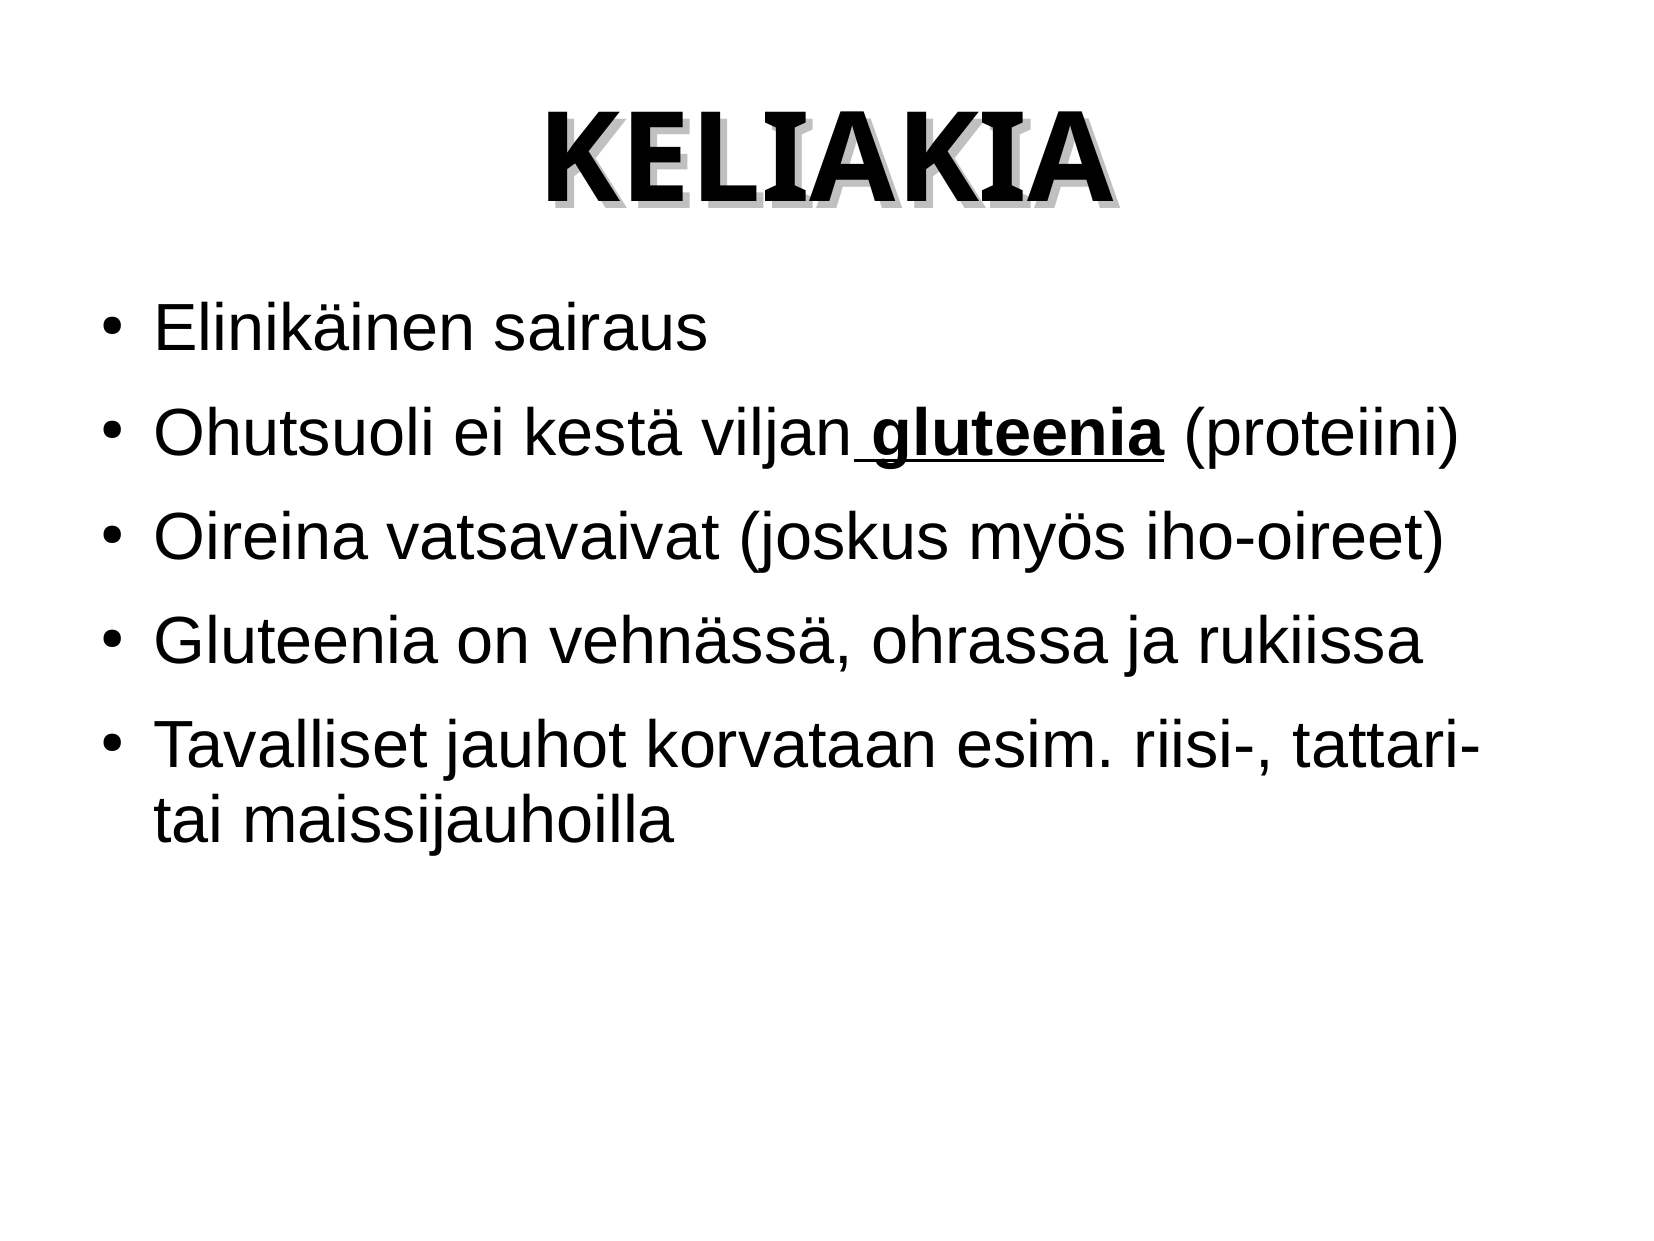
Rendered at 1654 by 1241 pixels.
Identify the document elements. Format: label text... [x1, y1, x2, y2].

title KELIAKIA [82, 31, 1570, 274]
list Elinikäinen sairaus Ohutsuoli ei kestä viljan gluteenia (proteiini) Oireina vatsavaivat (joskus myös iho-oireet) Gluteenia on vehnässä, ohrassa ja rukiissa Tavalliset jauhot korvataan esim. riisi-, tattari- tai maissijauhoilla [82, 290, 1570, 1010]
